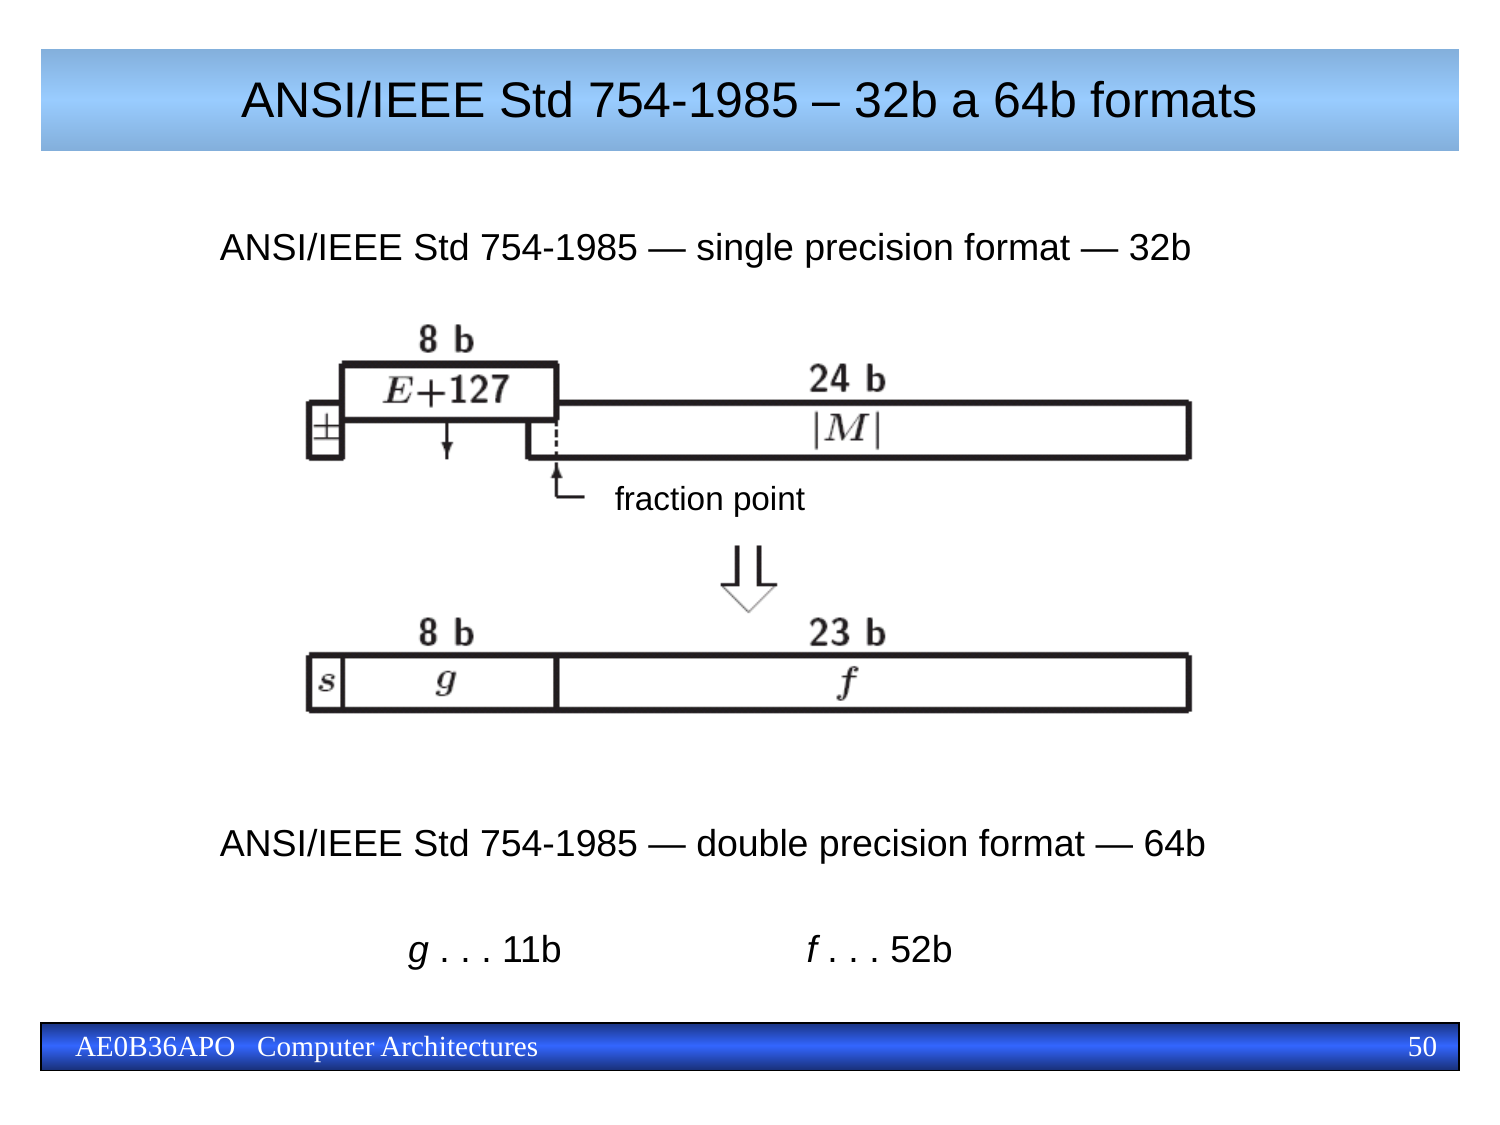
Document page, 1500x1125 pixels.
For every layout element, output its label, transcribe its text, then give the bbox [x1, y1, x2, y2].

text_box fraction point [600, 473, 1201, 526]
text_box ANSI/IEEE Std 754-1985 — single precision format — 32b [191, 215, 1338, 276]
text_box ANSI/IEEE Std 754-1985 — double precision format — 64b [191, 811, 1338, 873]
title ANSI/IEEE Std 754-1985 – 32b a 64b formats [41, 49, 1459, 151]
picture [253, 320, 1247, 748]
text_box f . . . 52b [778, 917, 968, 979]
text_box g . . . 11b [380, 917, 577, 979]
